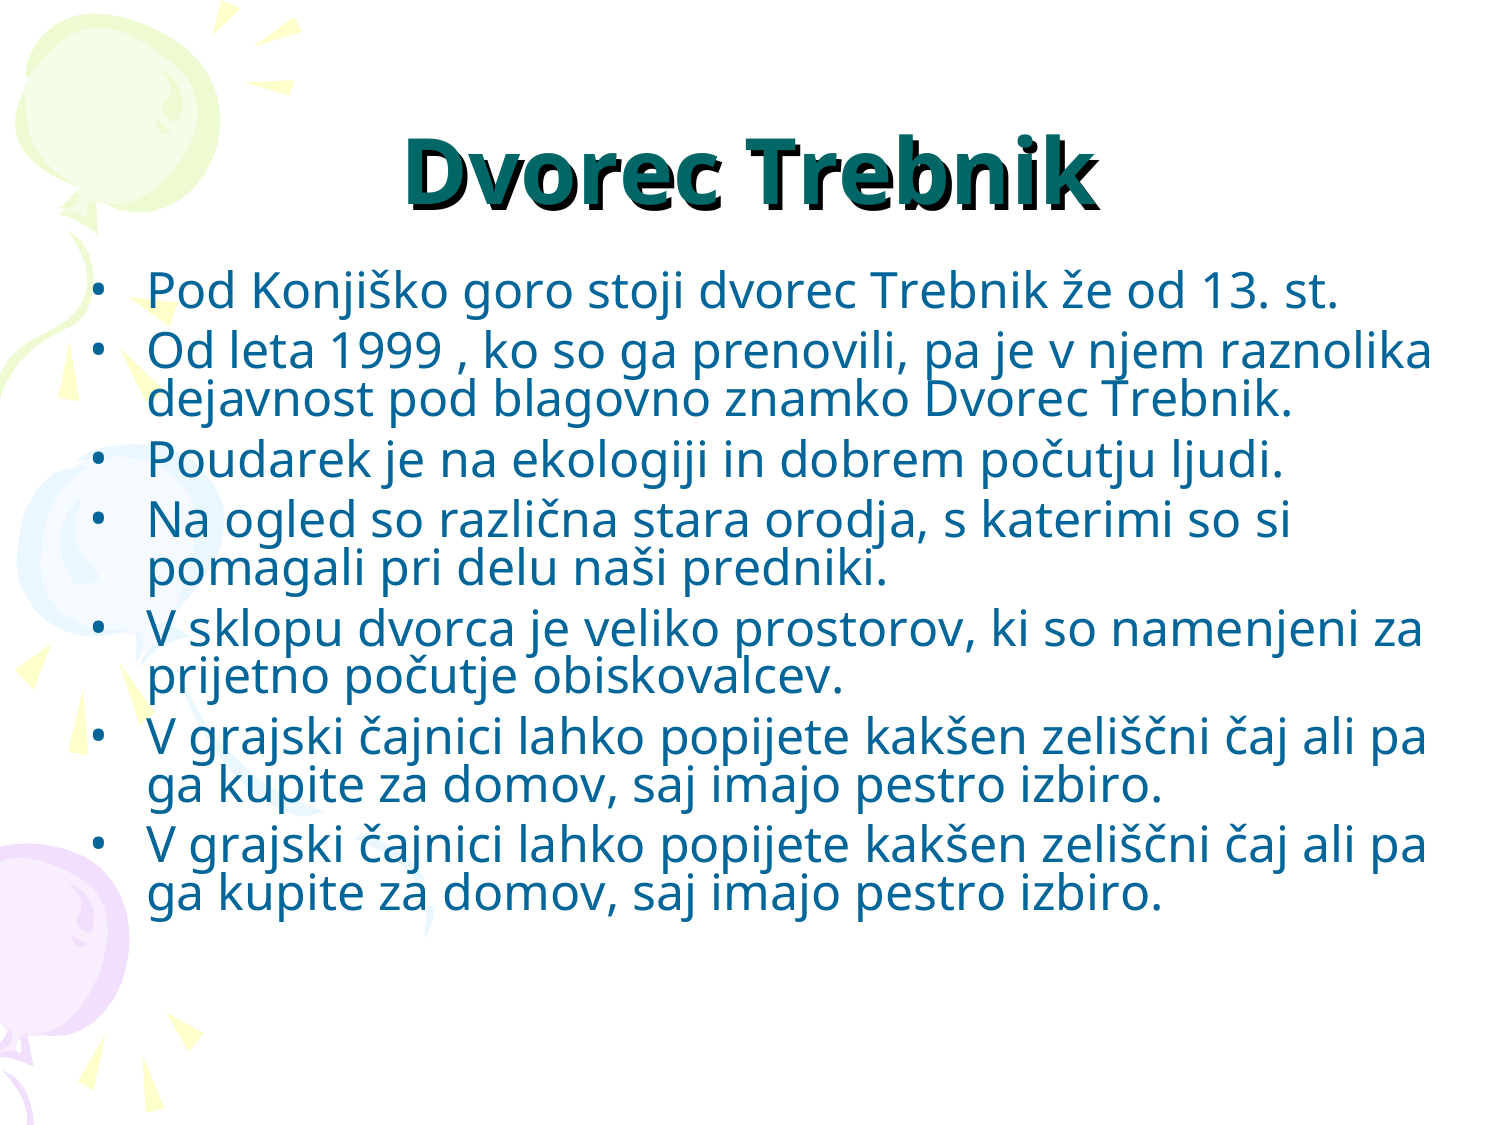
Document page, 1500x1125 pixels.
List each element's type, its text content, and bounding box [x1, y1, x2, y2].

list Pod Konjiško goro stoji dvorec Trebnik že od 13. st. Od leta 1999 , ko so ga prenovili, pa je v njem raznolika dejavnost pod blagovno znamko Dvorec Trebnik. Poudarek je na ekologiji in dobrem počutju ljudi. Na ogled so različna stara orodja, s katerimi so si pomagali pri delu naši predniki. V sklopu dvorca je veliko prostorov, ki so namenjeni za prijetno počutje obiskovalcev. V grajski čajnici lahko popijete kakšen zeliščni čaj ali pa ga kupite za domov, saj imajo pestro izbiro. V grajski čajnici lahko popijete kakšen zeliščni čaj ali pa ga kupite za domov, saj imajo pestro izbiro. [75, 262, 1471, 1003]
title Dvorec Trebnik [72, 16, 1426, 233]
